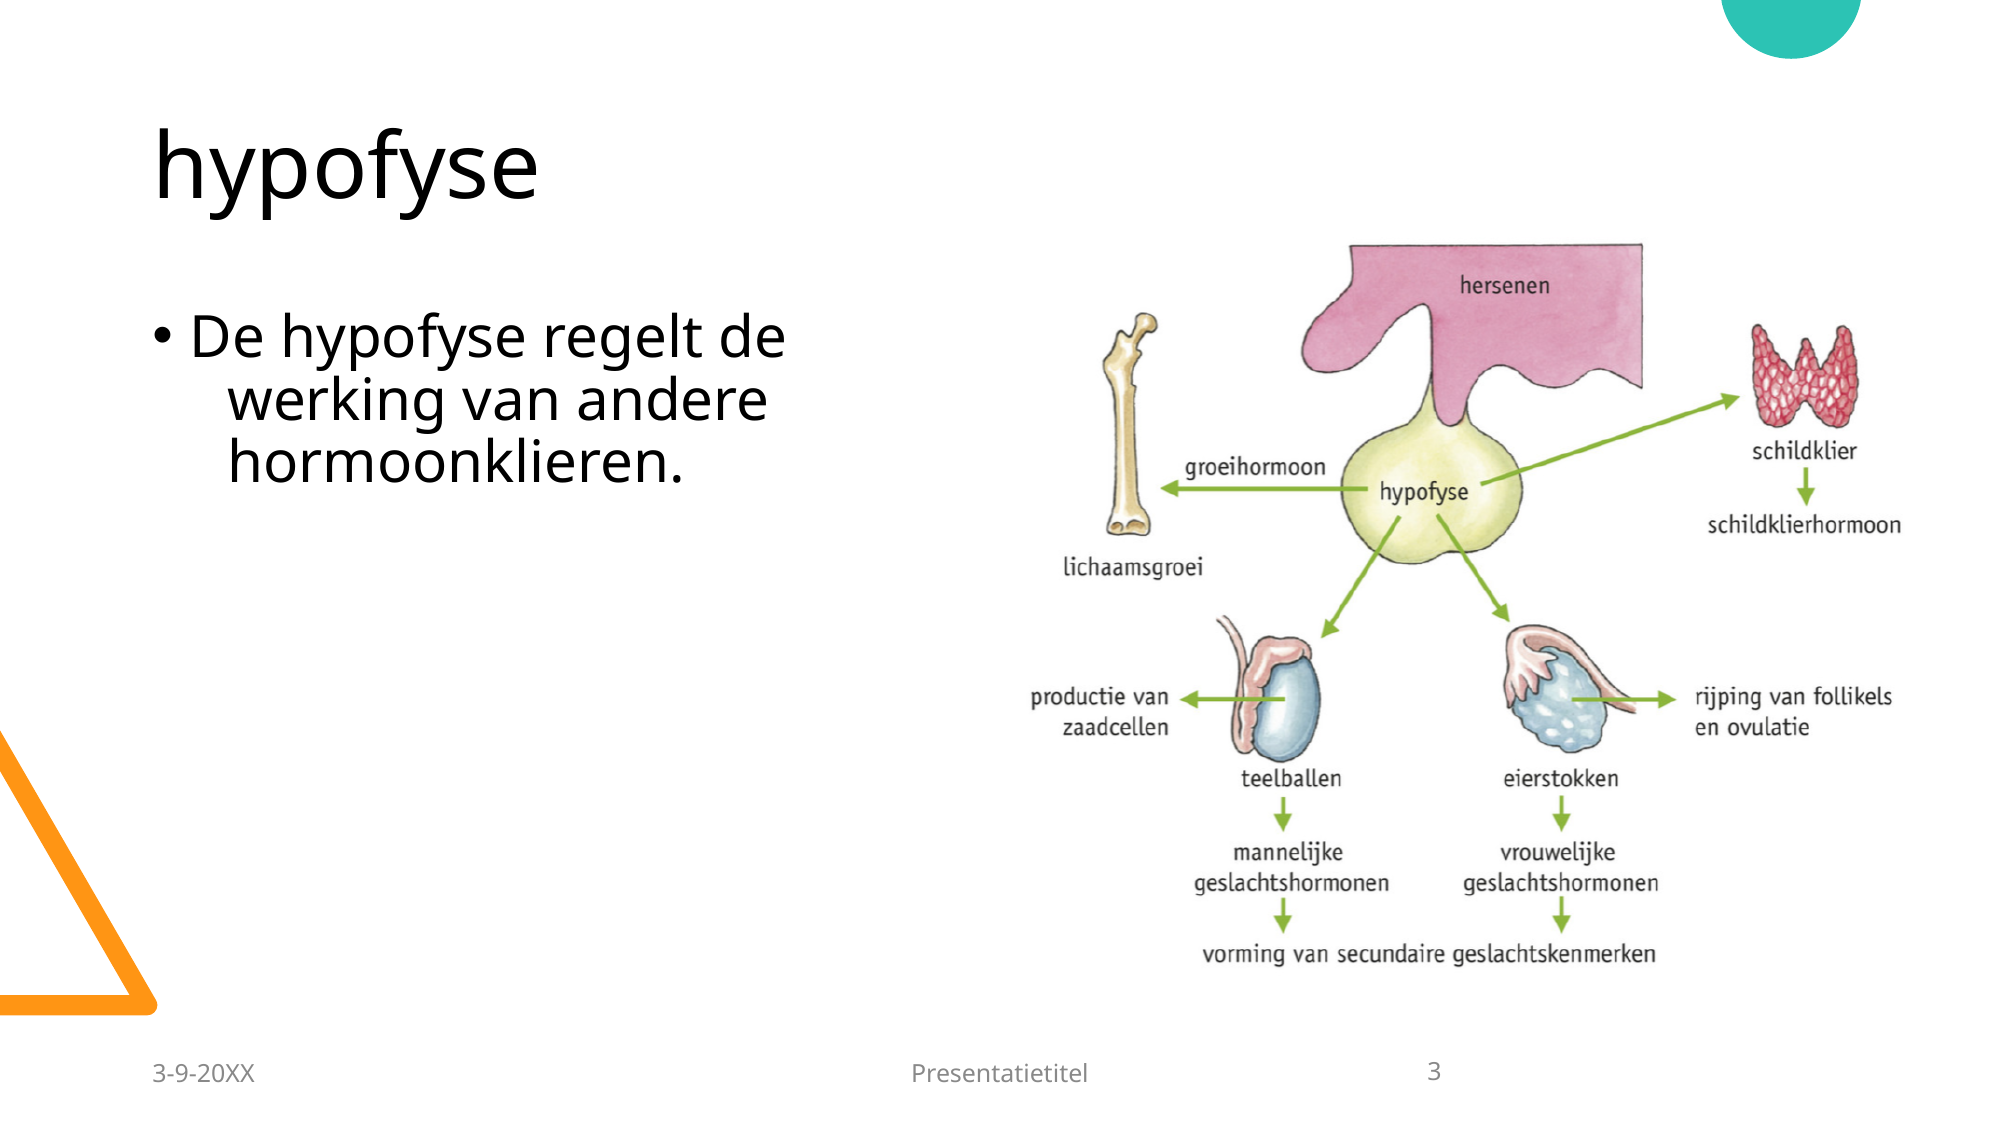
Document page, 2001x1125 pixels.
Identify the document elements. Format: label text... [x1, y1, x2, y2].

text_box 3-9-20XX [137, 1042, 588, 1103]
text_box Presentatietitel [662, 1042, 1338, 1103]
picture [1023, 191, 1932, 991]
title hypofyse [137, 59, 1863, 278]
text_box ‹nr.› [1412, 1042, 1863, 1103]
list De hypofyse regelt de werking van andere hormoonklieren. [137, 299, 988, 1014]
